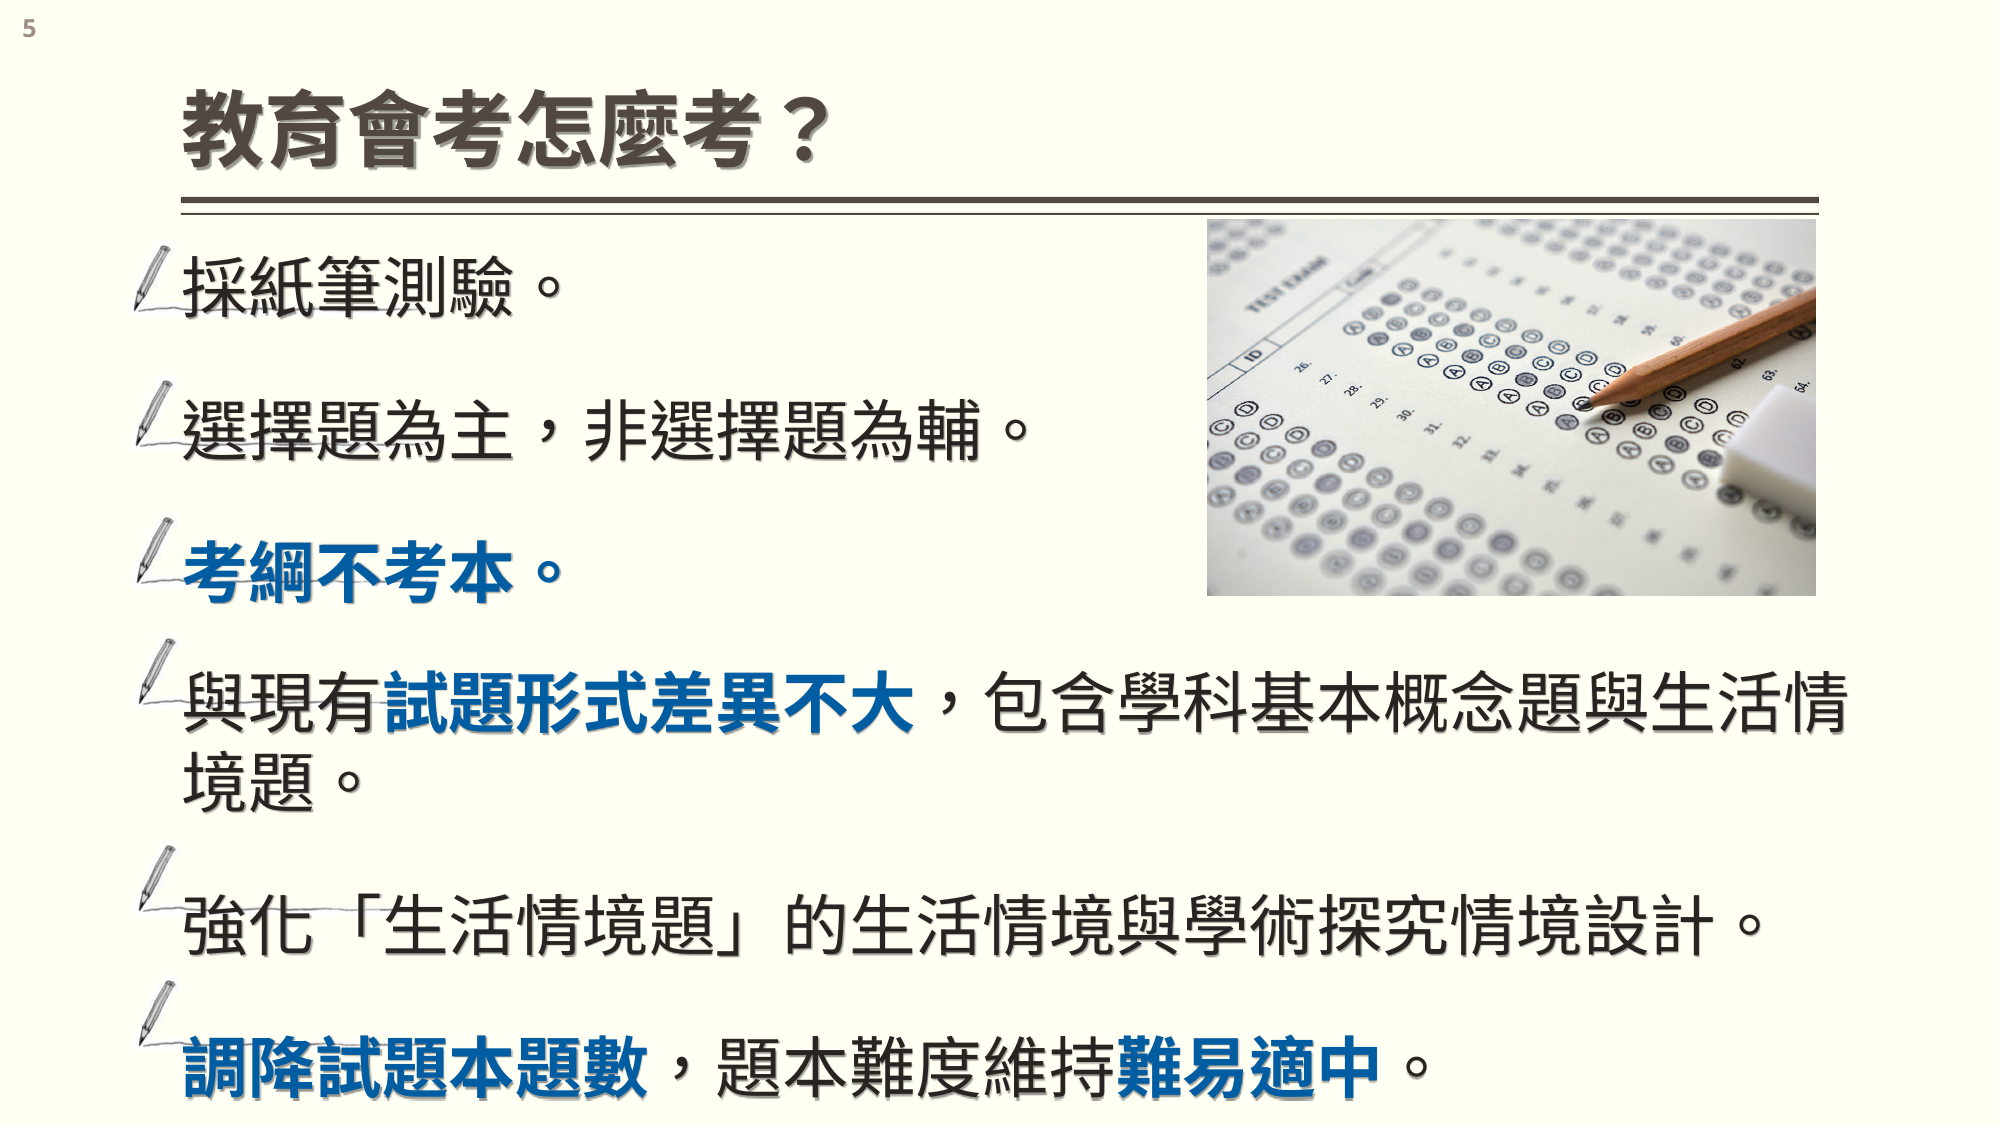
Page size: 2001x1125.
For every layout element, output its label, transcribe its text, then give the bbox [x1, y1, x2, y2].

title 教育會考怎麼考？ [181, 12, 1819, 193]
list 採紙筆測驗。 選擇題為主，非選擇題為輔。 考綱不考本。 與現有試題形式差異不大，包含學科基本概念題與生活情境題。 強化「生活情境題」的生活情境與學術探究情境設計。 調降試題本題數，題本難度維持難易適中。 [181, 238, 1904, 1073]
picture [121, 375, 181, 451]
picture [124, 975, 181, 1051]
picture [124, 840, 181, 916]
picture [119, 240, 181, 316]
slide_number <編號> [0, 0, 59, 59]
picture [124, 633, 181, 709]
picture [122, 512, 181, 588]
picture [1207, 219, 1816, 596]
